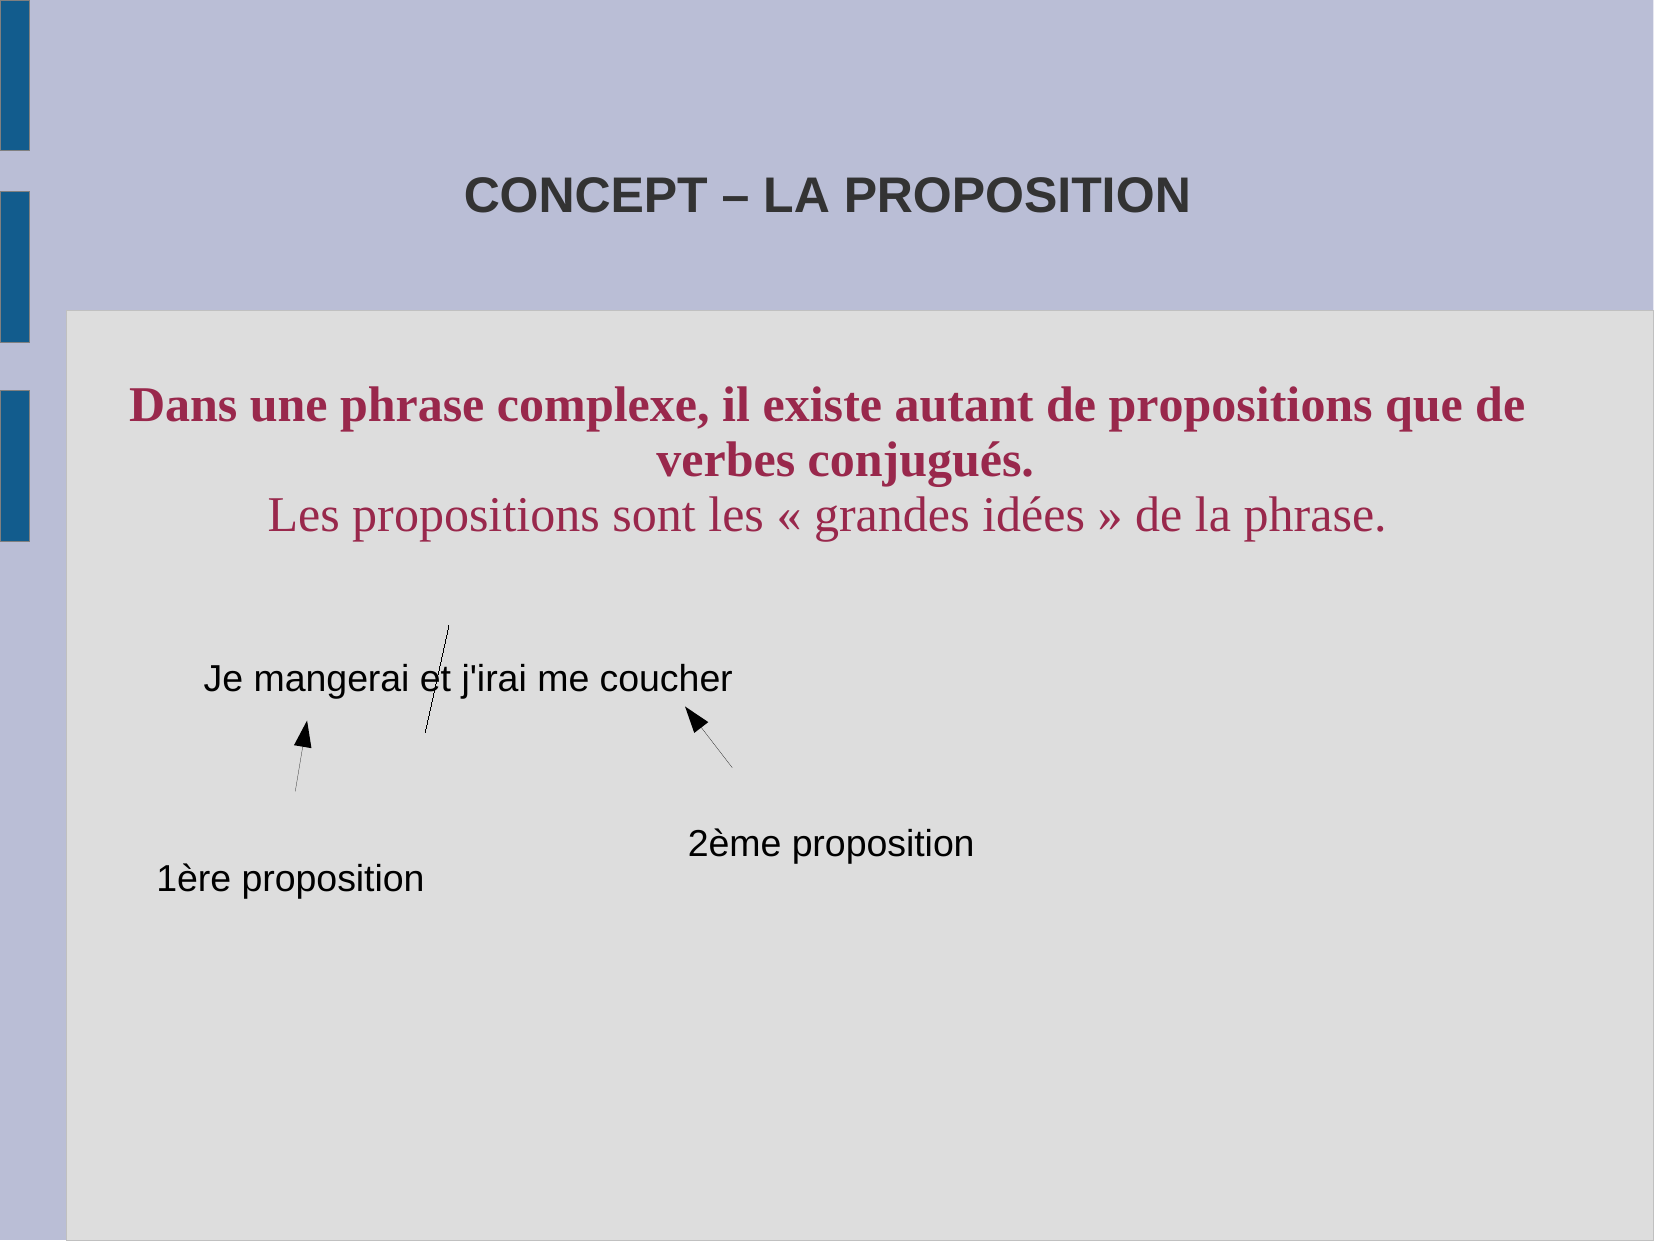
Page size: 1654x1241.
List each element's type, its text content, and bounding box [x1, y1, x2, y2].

subtitle Dans une phrase complexe, il existe autant de propositions que de verbes conjugués. Les propositions sont les « grandes idées » de la phrase. [121, 344, 1534, 686]
text_box Je mangerai et j'irai me coucher [188, 649, 1524, 707]
title CONCEPT – LA PROPOSITION [121, 91, 1534, 299]
text_box 2ème proposition [673, 814, 1040, 872]
text_box 1ère proposition [141, 850, 449, 908]
